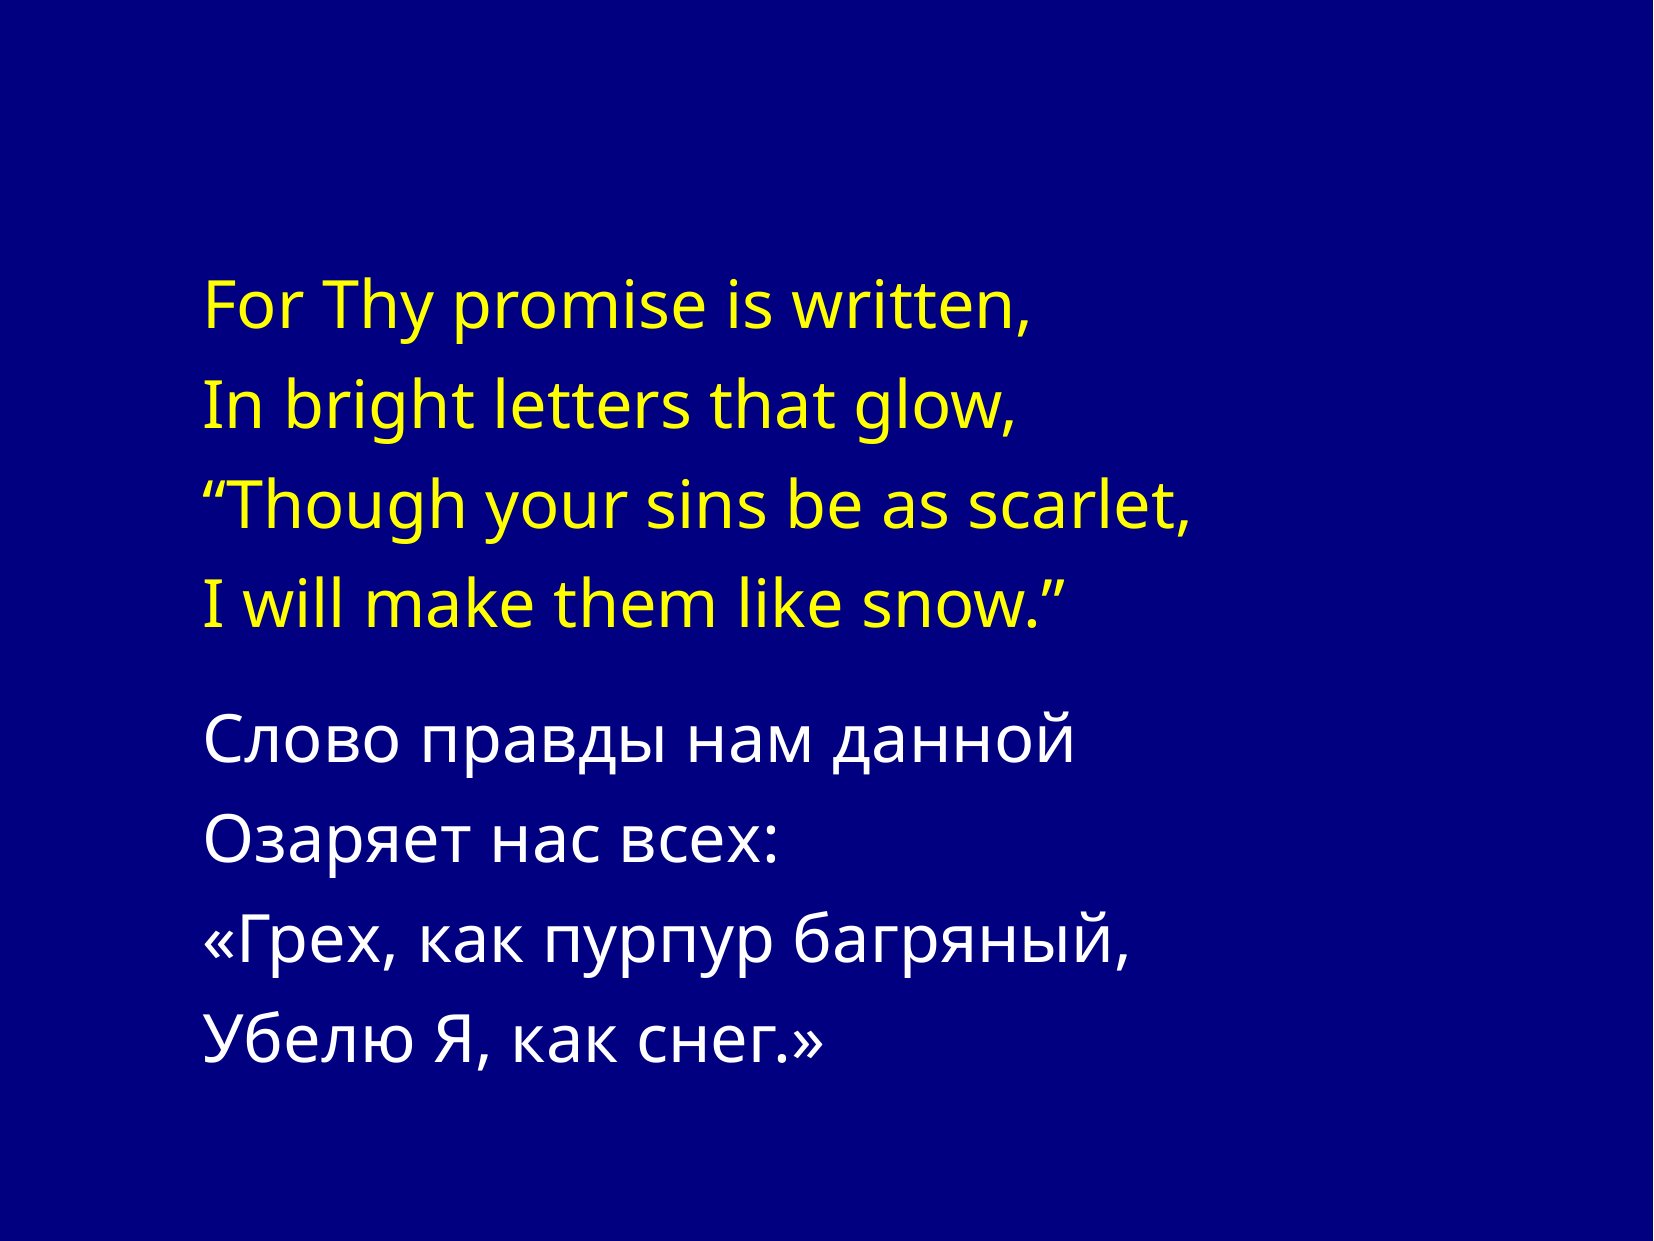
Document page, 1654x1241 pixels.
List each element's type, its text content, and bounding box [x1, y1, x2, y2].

text_box Слово правды нам данной Озаряет нас всех: «Грех, как пурпур багряный, Убелю Я, как снег.» [75, 675, 1576, 1163]
text_box For Thy promise is written, In bright letters that glow, “Though your sins be as scarlet, I will make them like snow.” [75, 150, 1576, 638]
